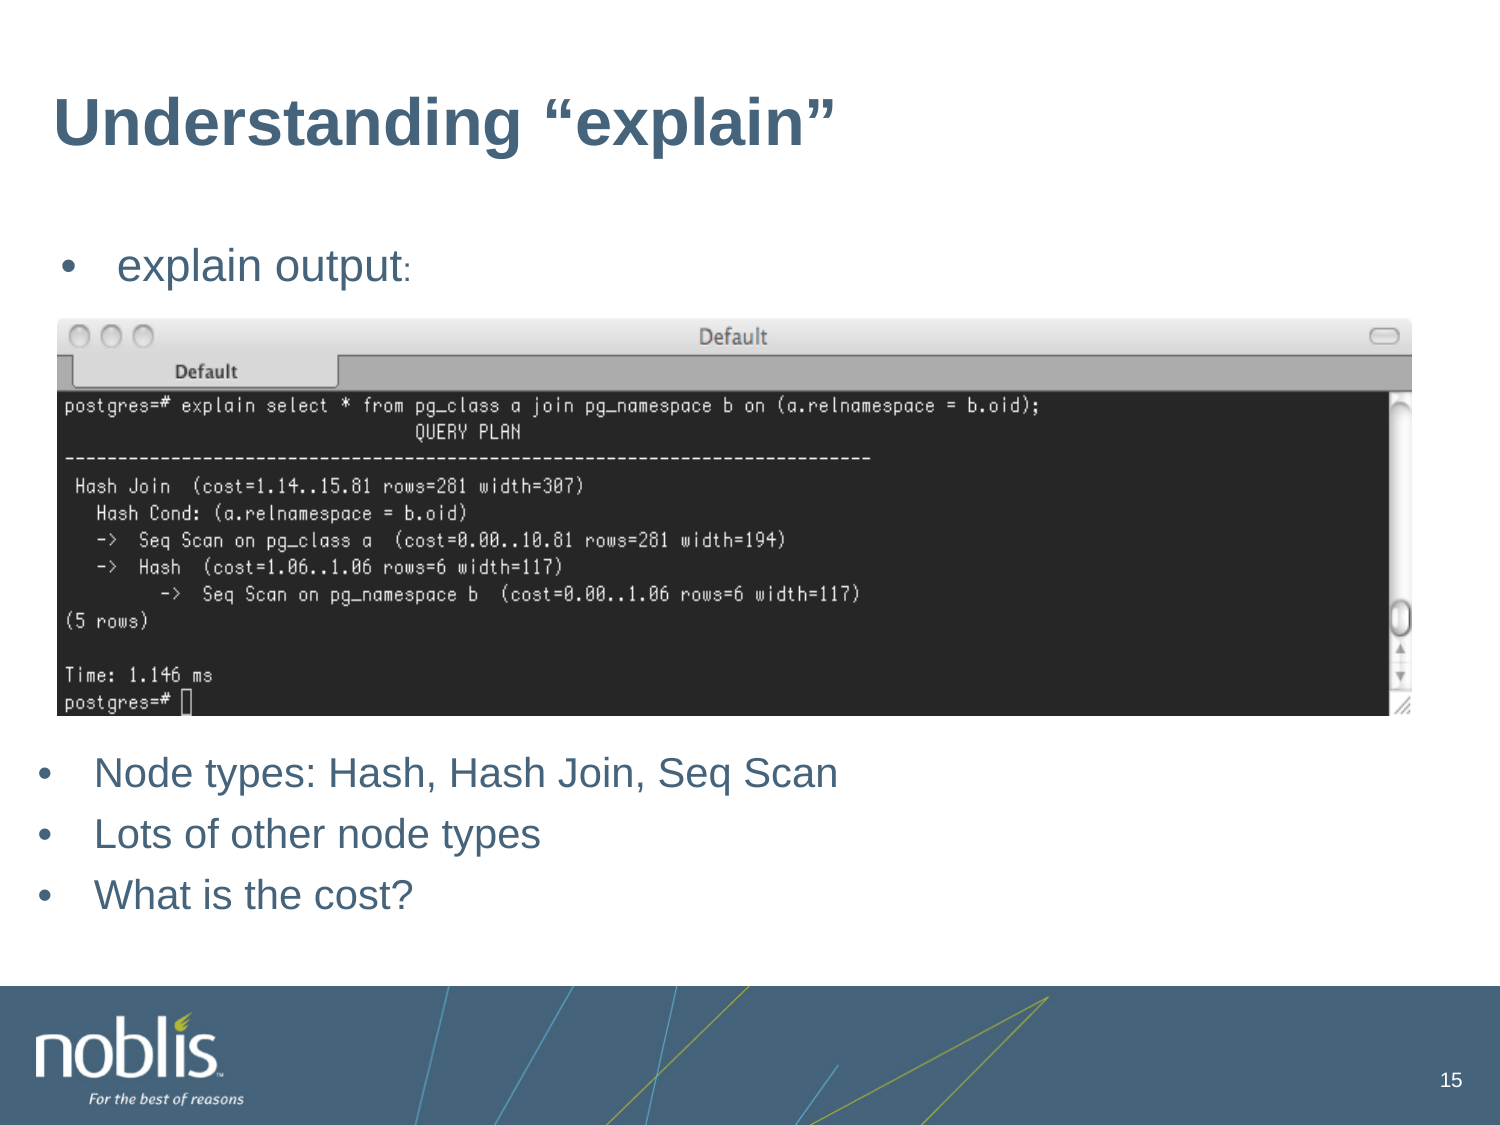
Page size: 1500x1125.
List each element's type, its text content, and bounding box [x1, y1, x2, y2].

picture [57, 318, 1412, 716]
list Node types: Hash, Hash Join, Seq Scan Lots of other node types What is the cost? [37, 750, 48, 919]
title Understanding “explain” [53, 38, 1438, 211]
picture [0, 986, 1500, 1125]
list [48, 750, 1426, 976]
list explain output: [60, 239, 1437, 301]
